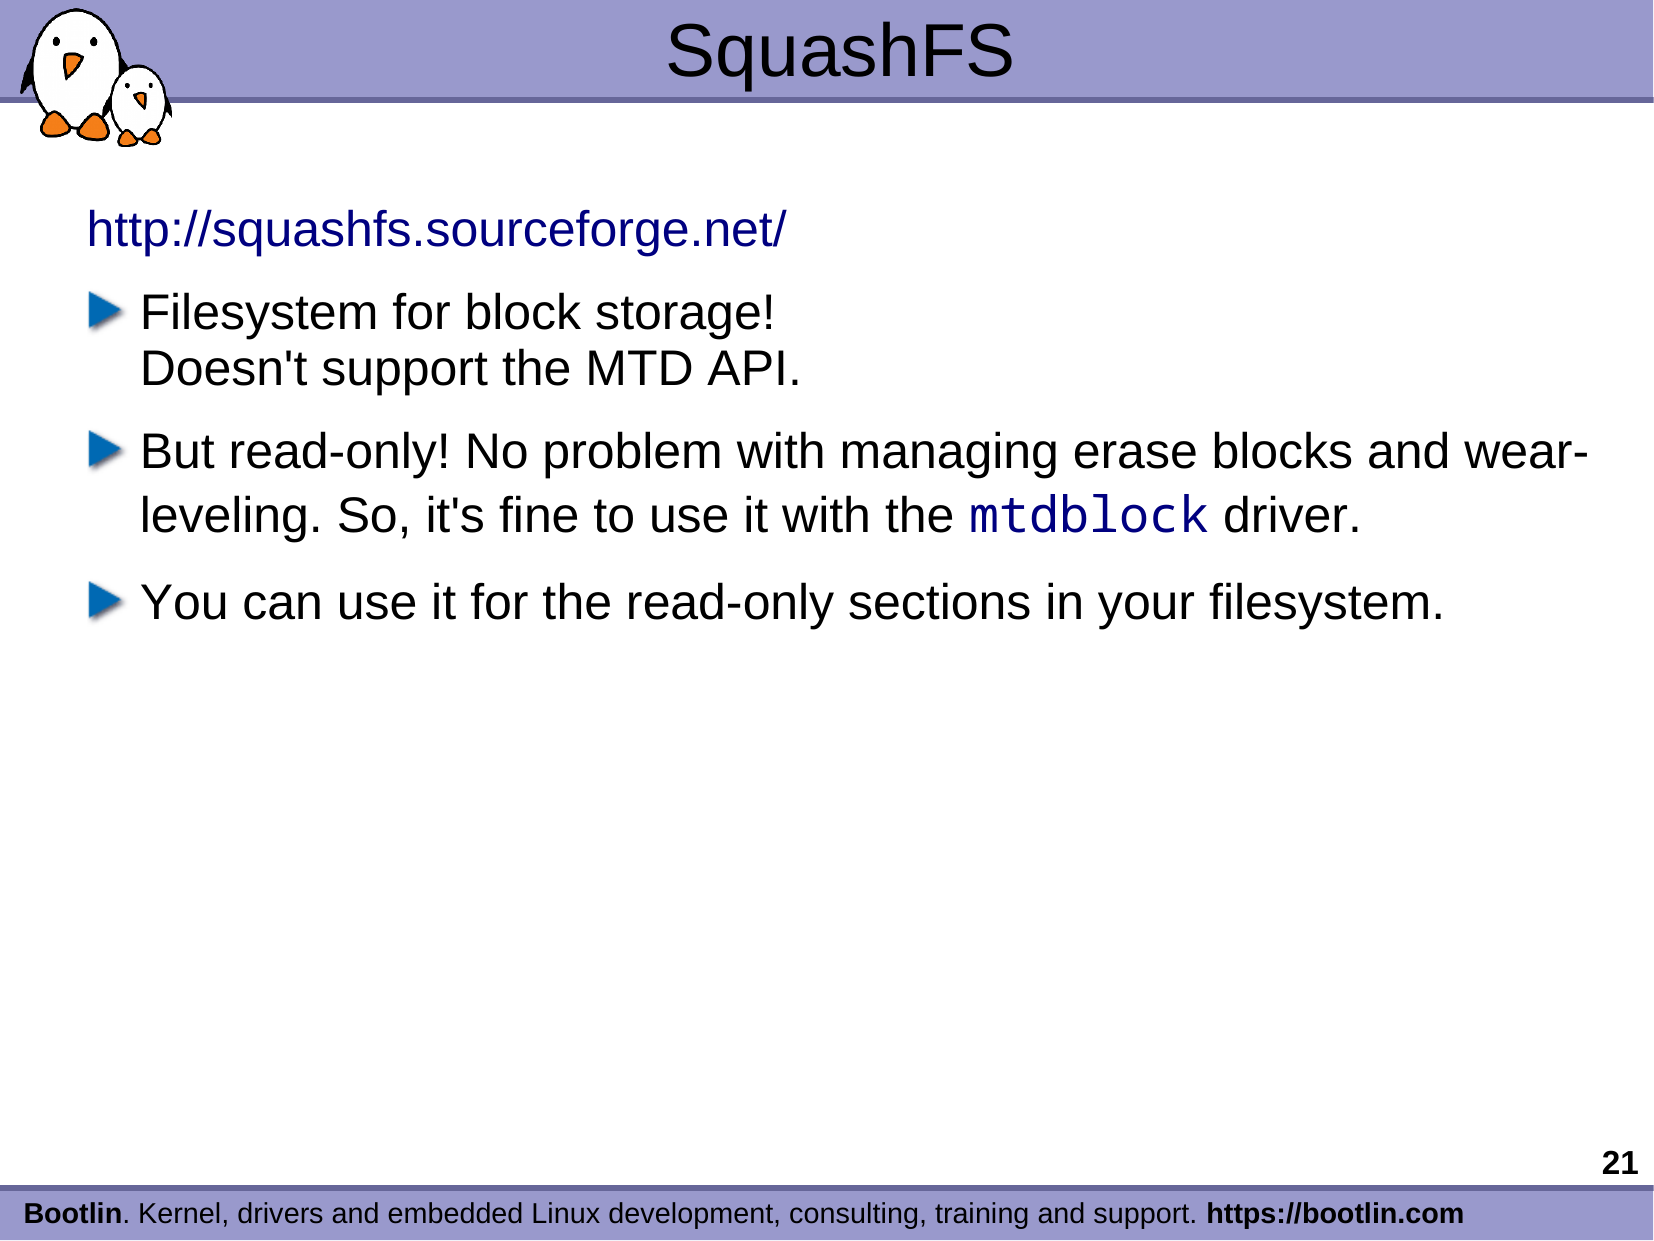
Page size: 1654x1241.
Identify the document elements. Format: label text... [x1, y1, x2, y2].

list http://squashfs.sourceforge.net/ Filesystem for block storage! Doesn't support the MTD API. But read-only! No problem with managing erase blocks and wear-leveling. So, it's fine to use it with the mtdblock driver. You can use it for the read-only sections in your filesystem. [68, 201, 1592, 1118]
title SquashFS [115, 0, 1567, 101]
picture [20, 8, 172, 147]
